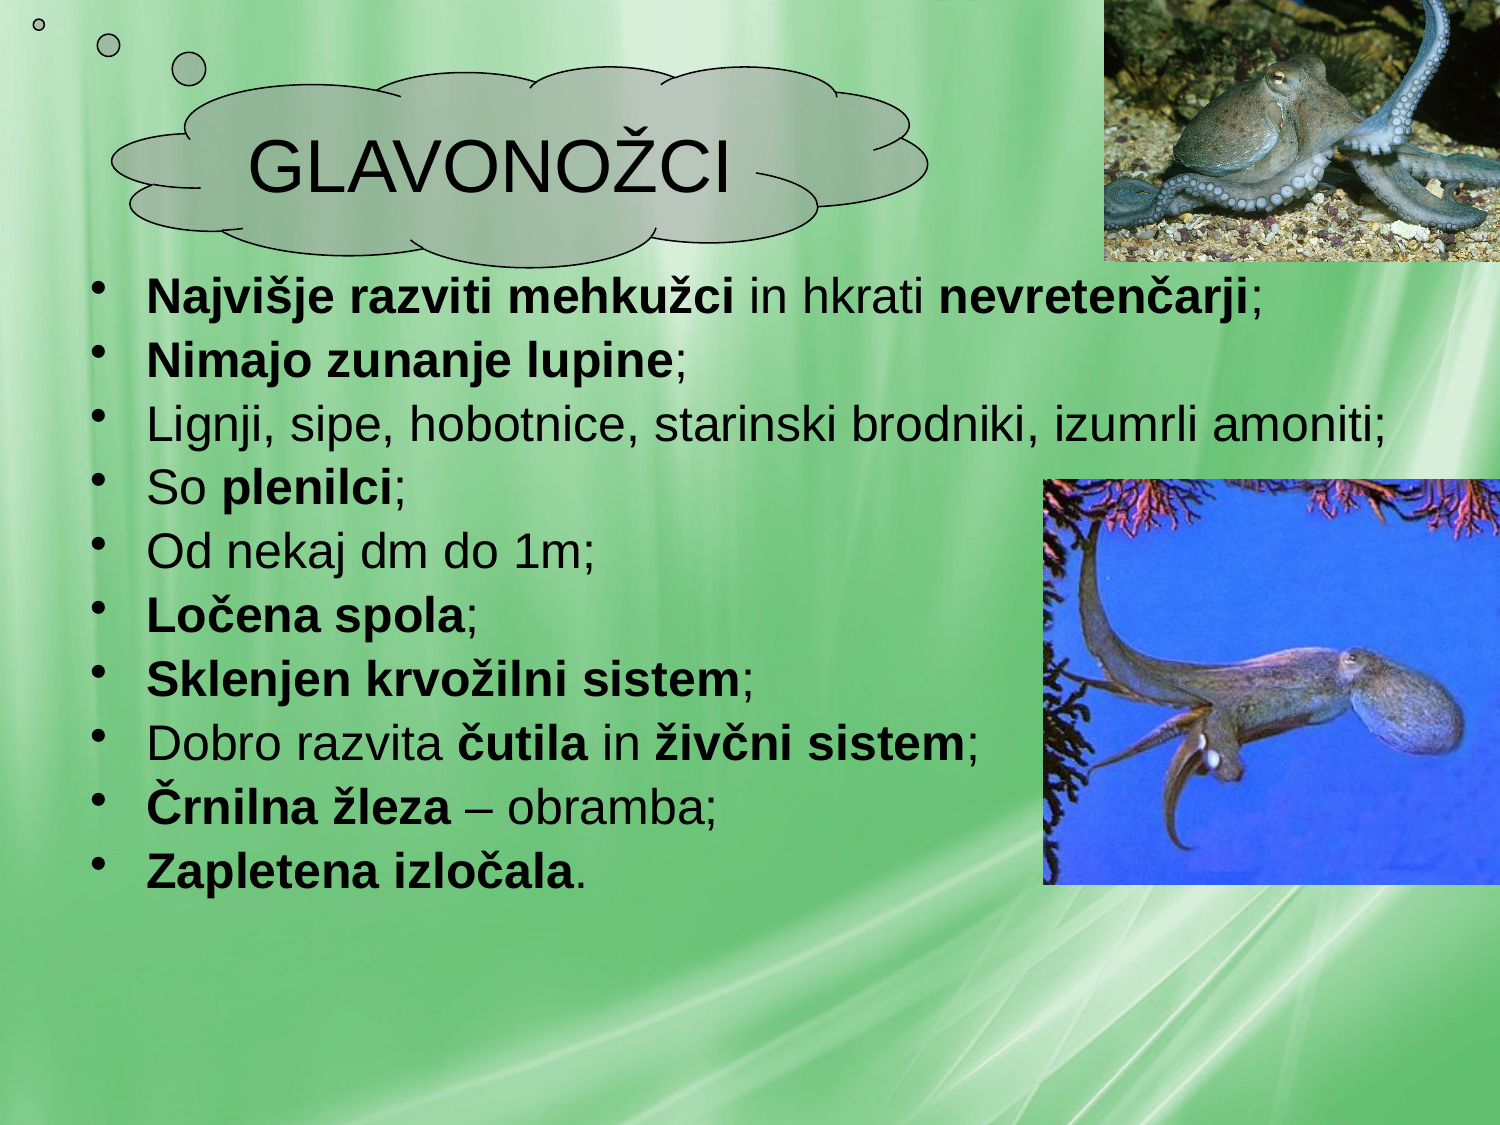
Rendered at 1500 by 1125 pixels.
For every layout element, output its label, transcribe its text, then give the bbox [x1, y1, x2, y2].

list Najvišje razviti mehkužci in hkrati nevretenčarji; Nimajo zunanje lupine; Lignji, sipe, hobotnice, starinski brodniki, izumrli amoniti; So plenilci; Od nekaj dm do 1m; Ločena spola; Sklenjen krvožilni sistem; Dobro razvita čutila in živčni sistem; Črnilna žleza – obramba; Zapletena izločala. [75, 262, 1425, 953]
text_box GLAVONOŽCI [111, 66, 928, 268]
picture [0, 0, 1500, 1125]
text_box GLAVONOŽCI [97, 34, 120, 57]
text_box GLAVONOŽCI [172, 52, 206, 86]
